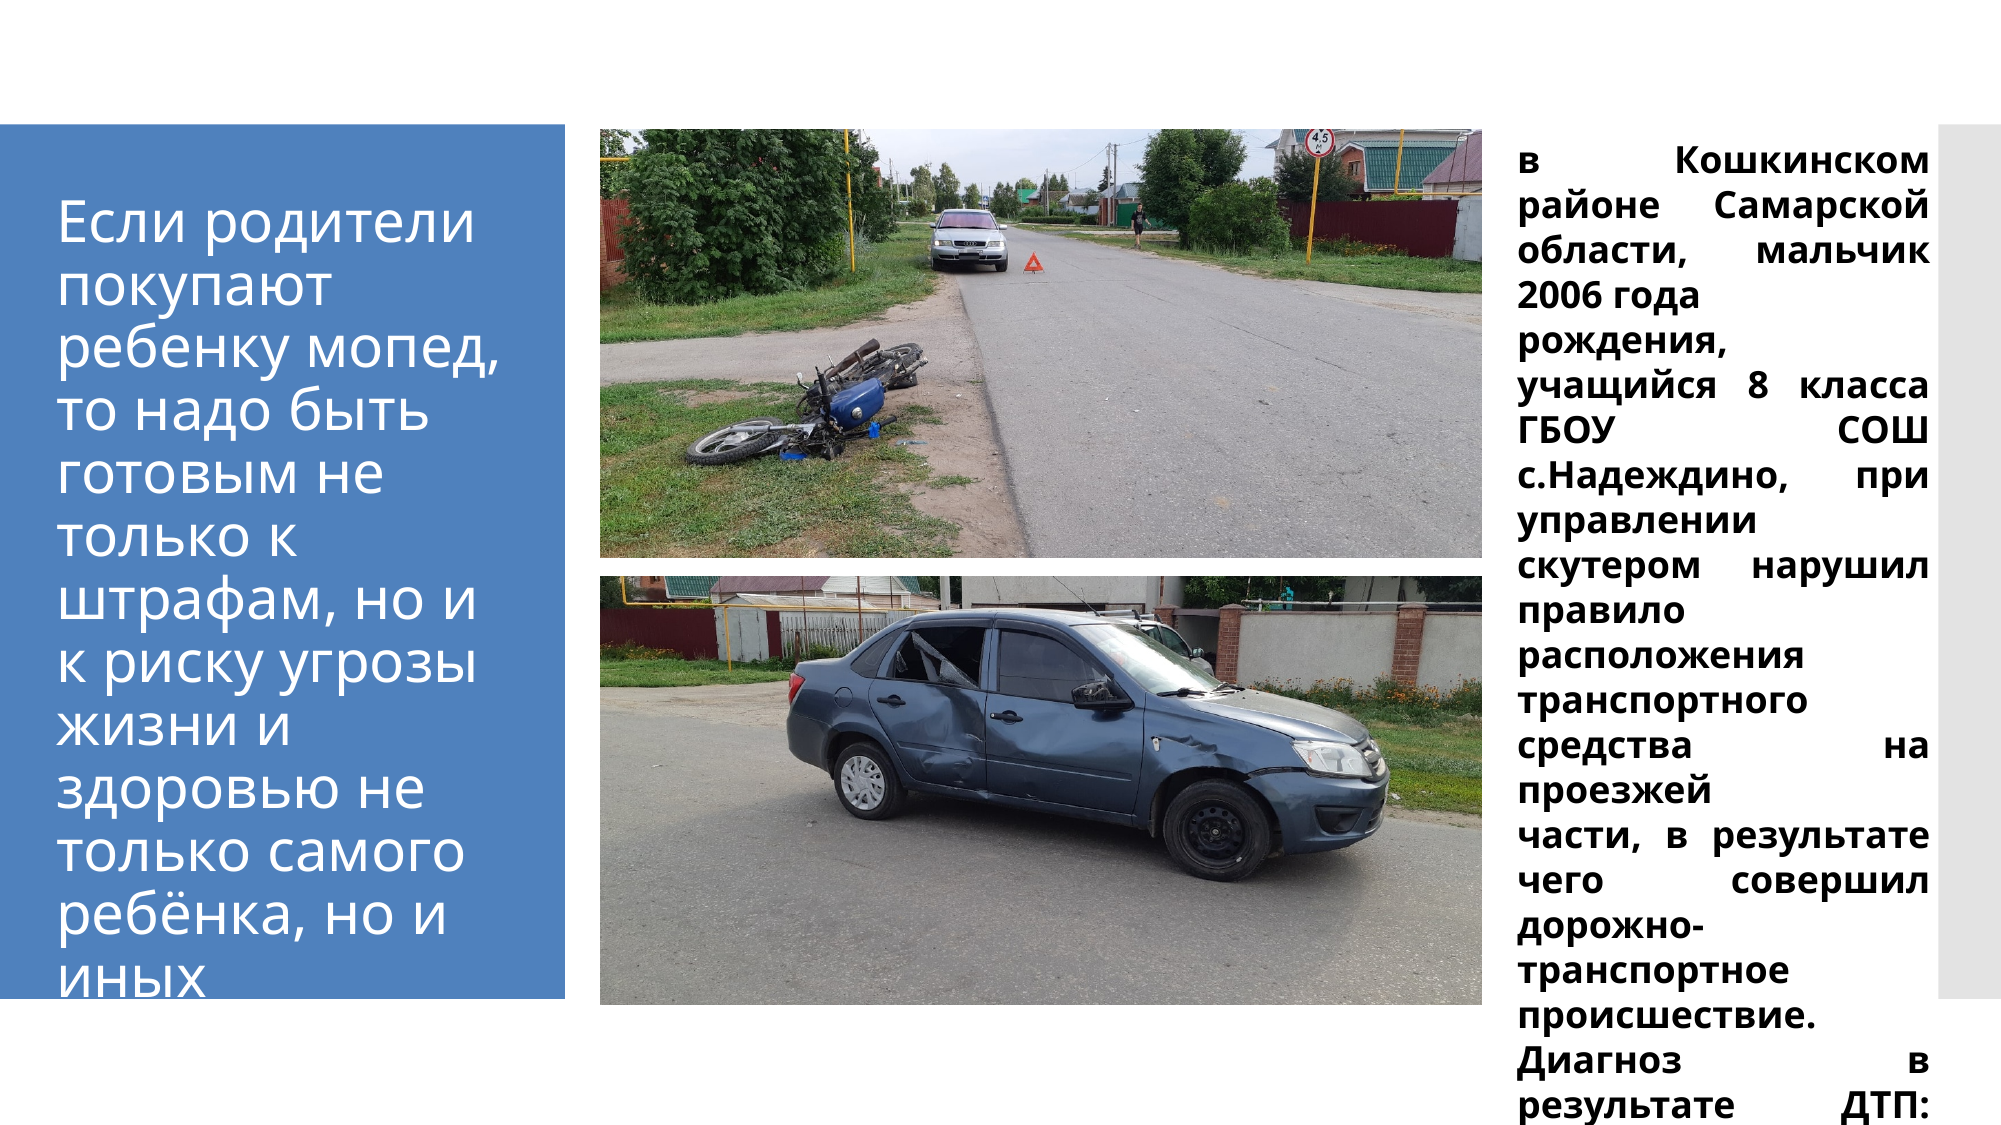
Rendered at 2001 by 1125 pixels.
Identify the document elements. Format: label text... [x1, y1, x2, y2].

text_box в Кошкинском районе Самарской области, мальчик 2006 года рождения, учащийся 8 класса ГБОУ СОШ с.Надеждино, при управлении скутером нарушил правило расположения транспортного средства на проезжей части, в результате чего совершил дорожно-транспортное происшествие. Диагноз в результате ДТП: перелом правой таранной кости, подвывих стопы. [1502, 128, 1946, 1125]
picture [600, 576, 1482, 1005]
title Если родители покупают ребенку мопед, то надо быть готовым не только к штрафам, но и к риску угрозы жизни и здоровью не только самого ребёнка, но и иных участников дорожного движения. [41, 184, 525, 940]
picture [600, 129, 1482, 558]
